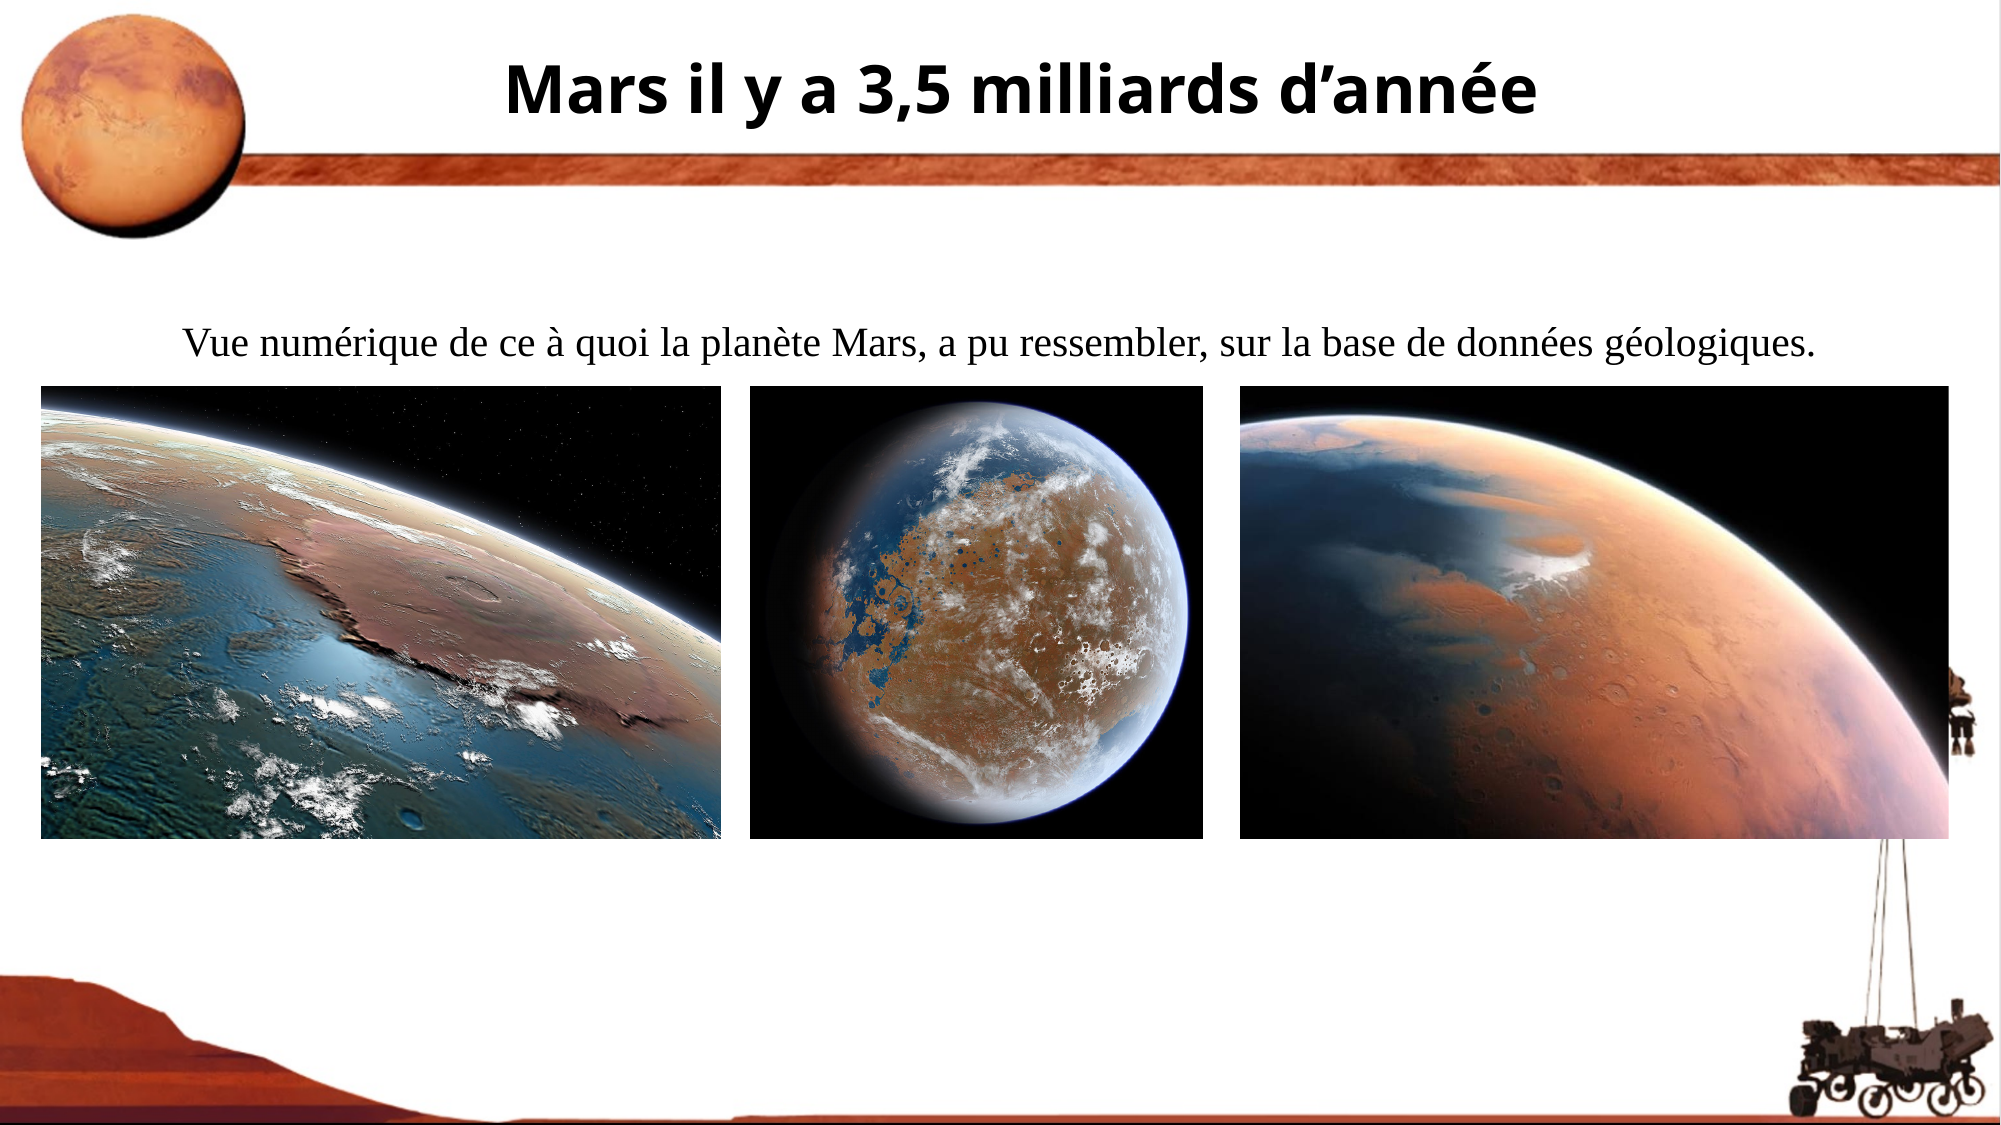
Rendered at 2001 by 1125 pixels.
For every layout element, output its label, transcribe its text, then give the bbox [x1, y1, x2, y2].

picture [0, 0, 2001, 1125]
text_box Vue numérique de ce à quoi la planète Mars, a pu ressembler, sur la base de données géologiques. [0, 307, 2000, 405]
text_box Mars il y a 3,5 milliards d’année [253, 39, 1789, 149]
